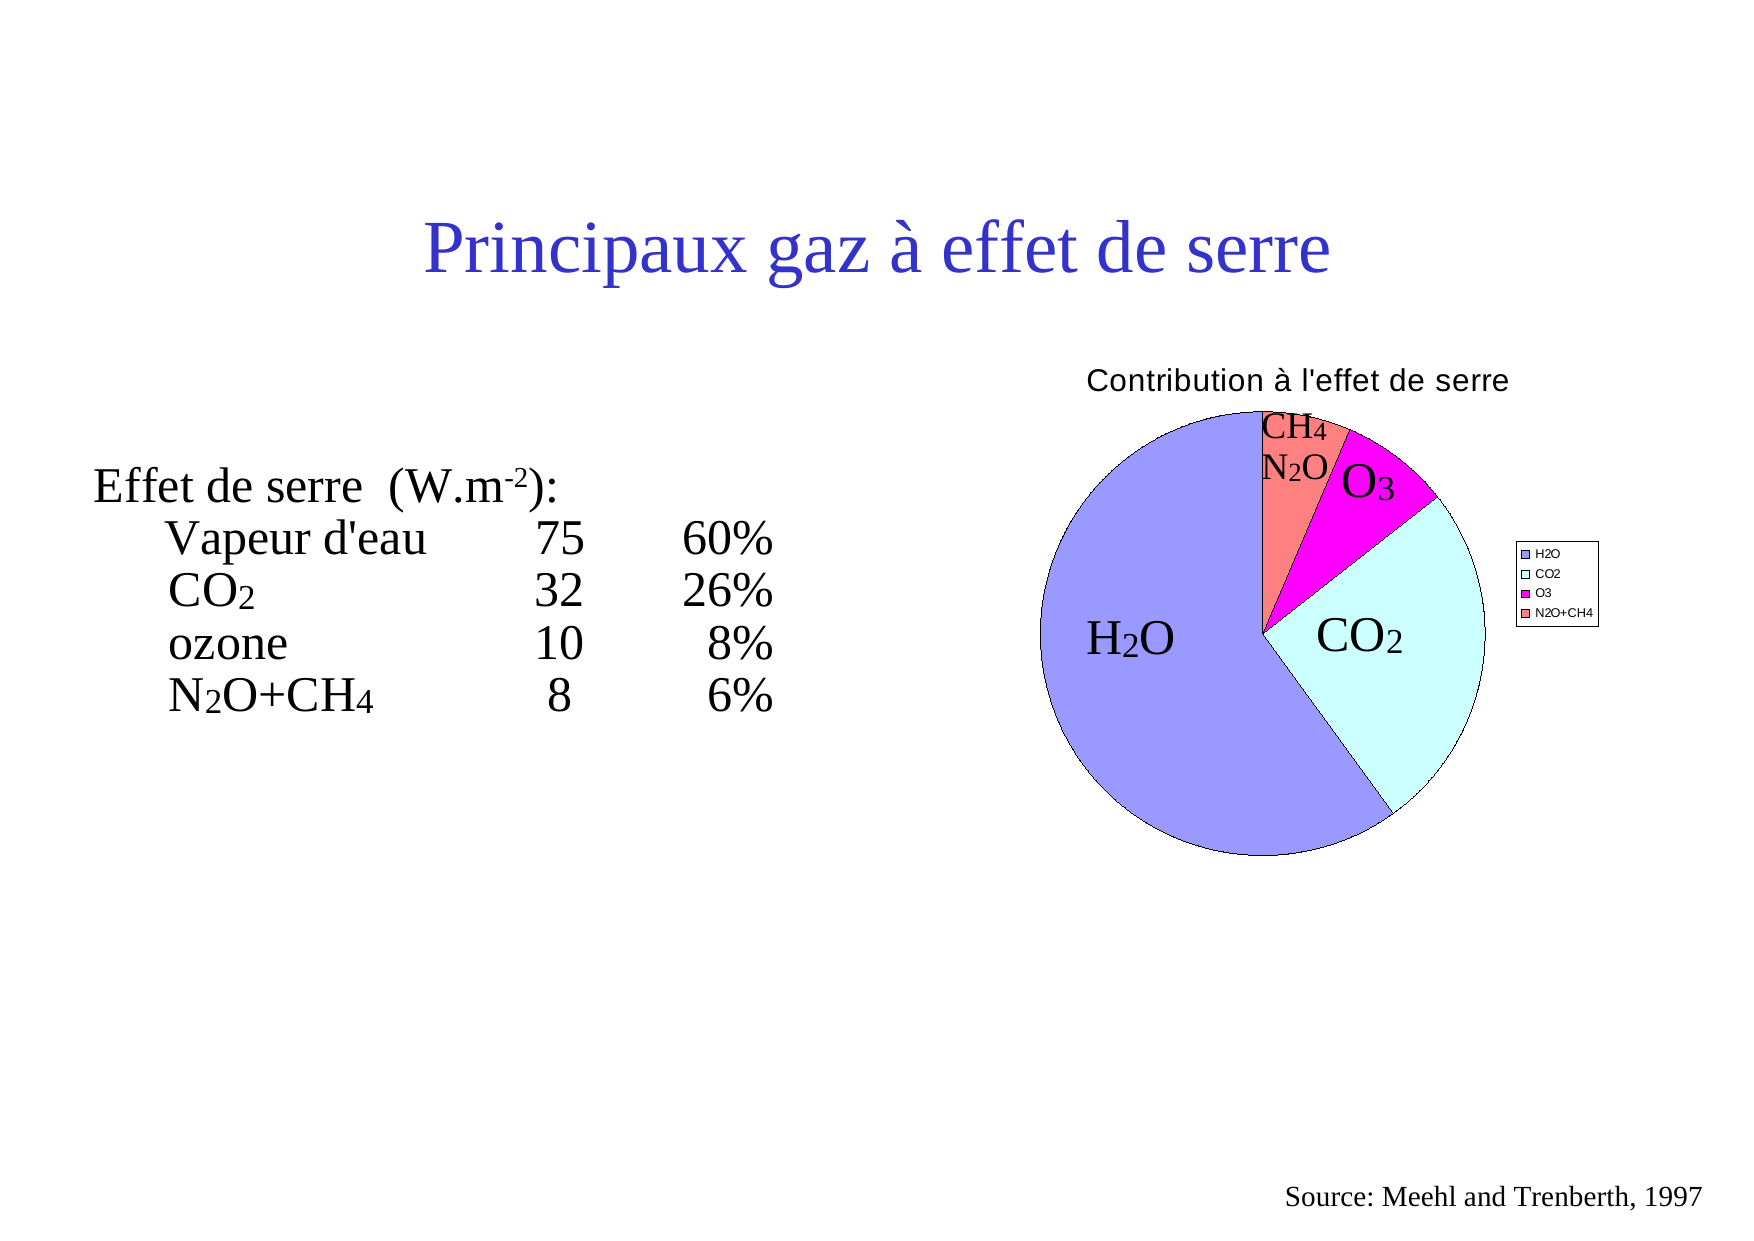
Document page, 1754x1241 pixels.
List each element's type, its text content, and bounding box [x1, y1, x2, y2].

text_box CH4 N2O [1261, 404, 1402, 488]
text_box O3 [1349, 488, 1369, 496]
list Effet de serre (W.m-2): Vapeur d'eau 75 60% CO2 32 26% ozone 10 8% N2O+CH4 8 6% [79, 459, 867, 824]
text_box H2O [1086, 610, 1260, 666]
text_box Principaux gaz à effet de serre [114, 202, 1642, 296]
text_box Source: Meehl and Trenberth, 1997 [1219, 1174, 1719, 1221]
chart [620, 341, 1606, 947]
text_box O3 [1341, 453, 1465, 509]
text_box CO2 [1316, 606, 1457, 663]
